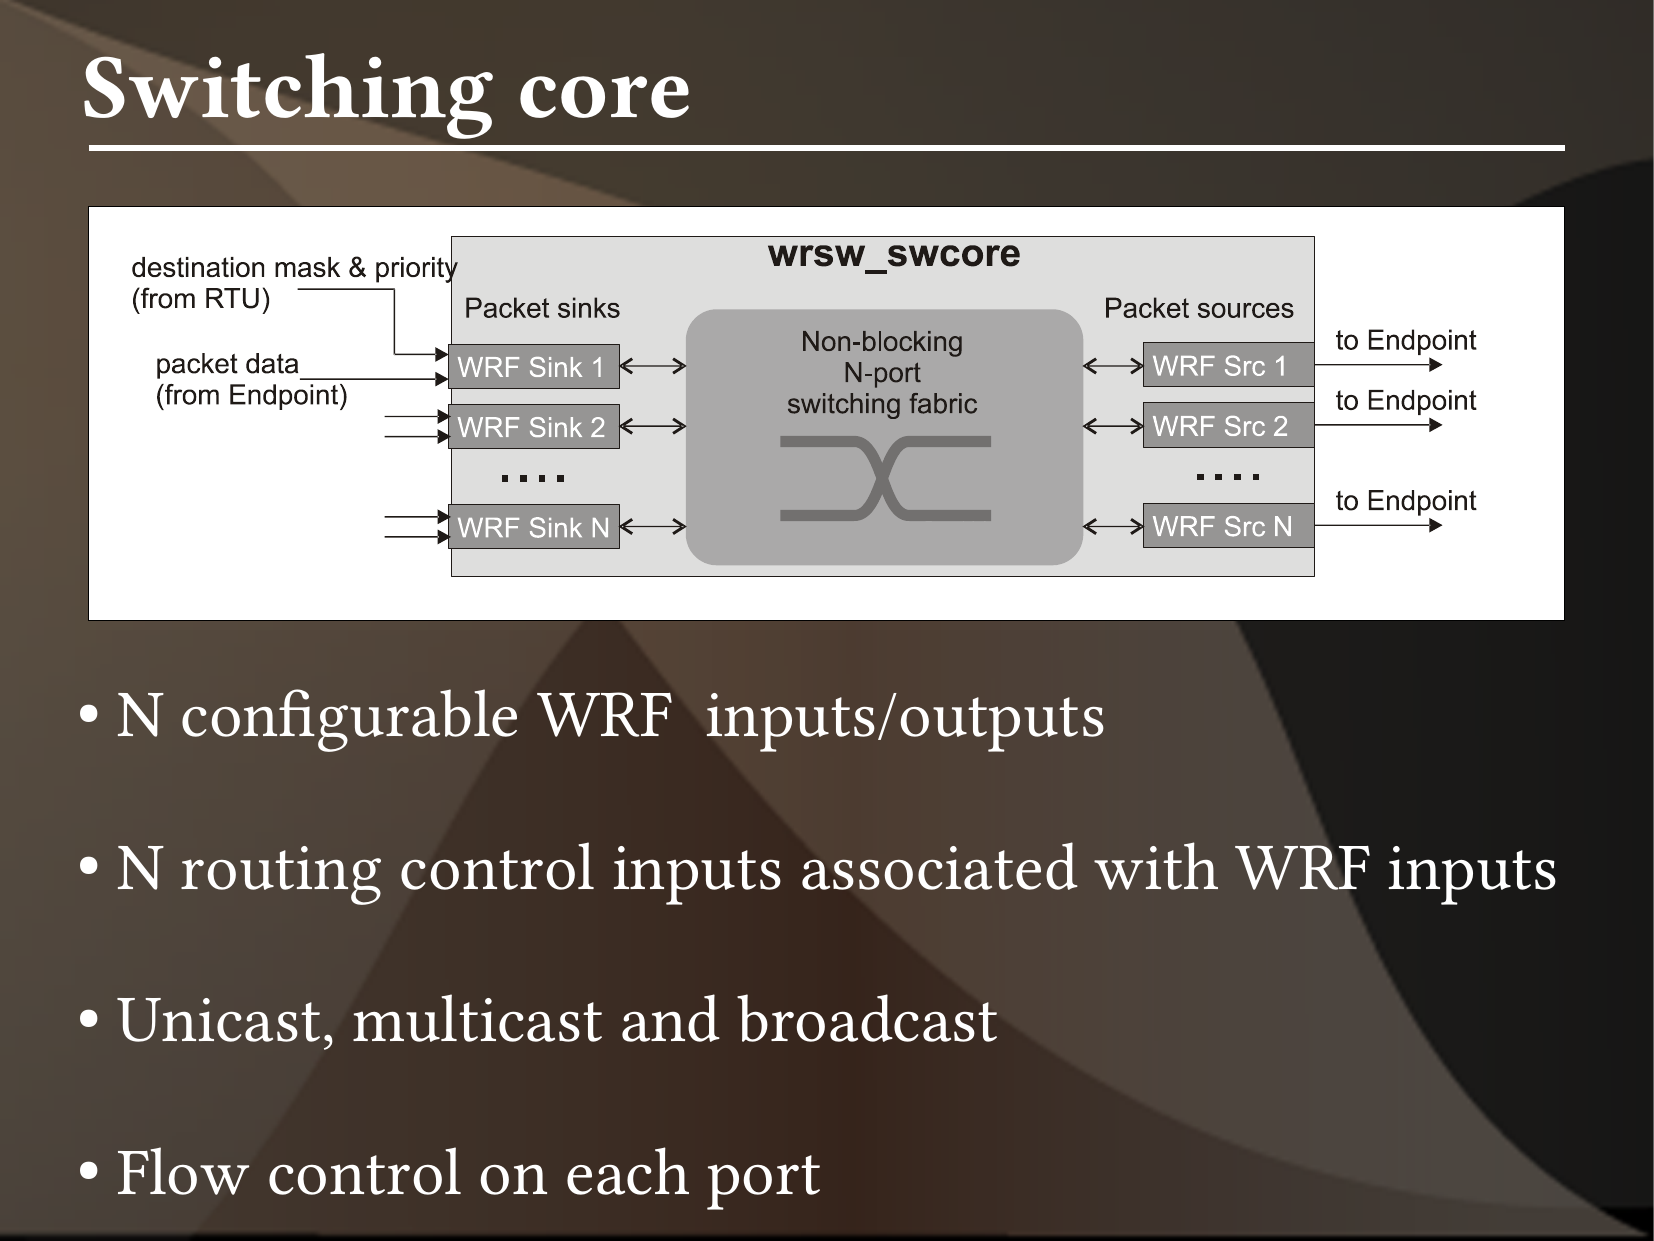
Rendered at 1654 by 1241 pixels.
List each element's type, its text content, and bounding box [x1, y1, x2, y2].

text_box N configurable WRF inputs/outputs N routing control inputs associated with WRF inputs Unicast, multicast and broadcast Flow control on each port [76, 676, 1565, 1211]
title Switching core [82, 35, 1571, 140]
text_box [88, 206, 1565, 621]
picture [0, 0, 1654, 1241]
